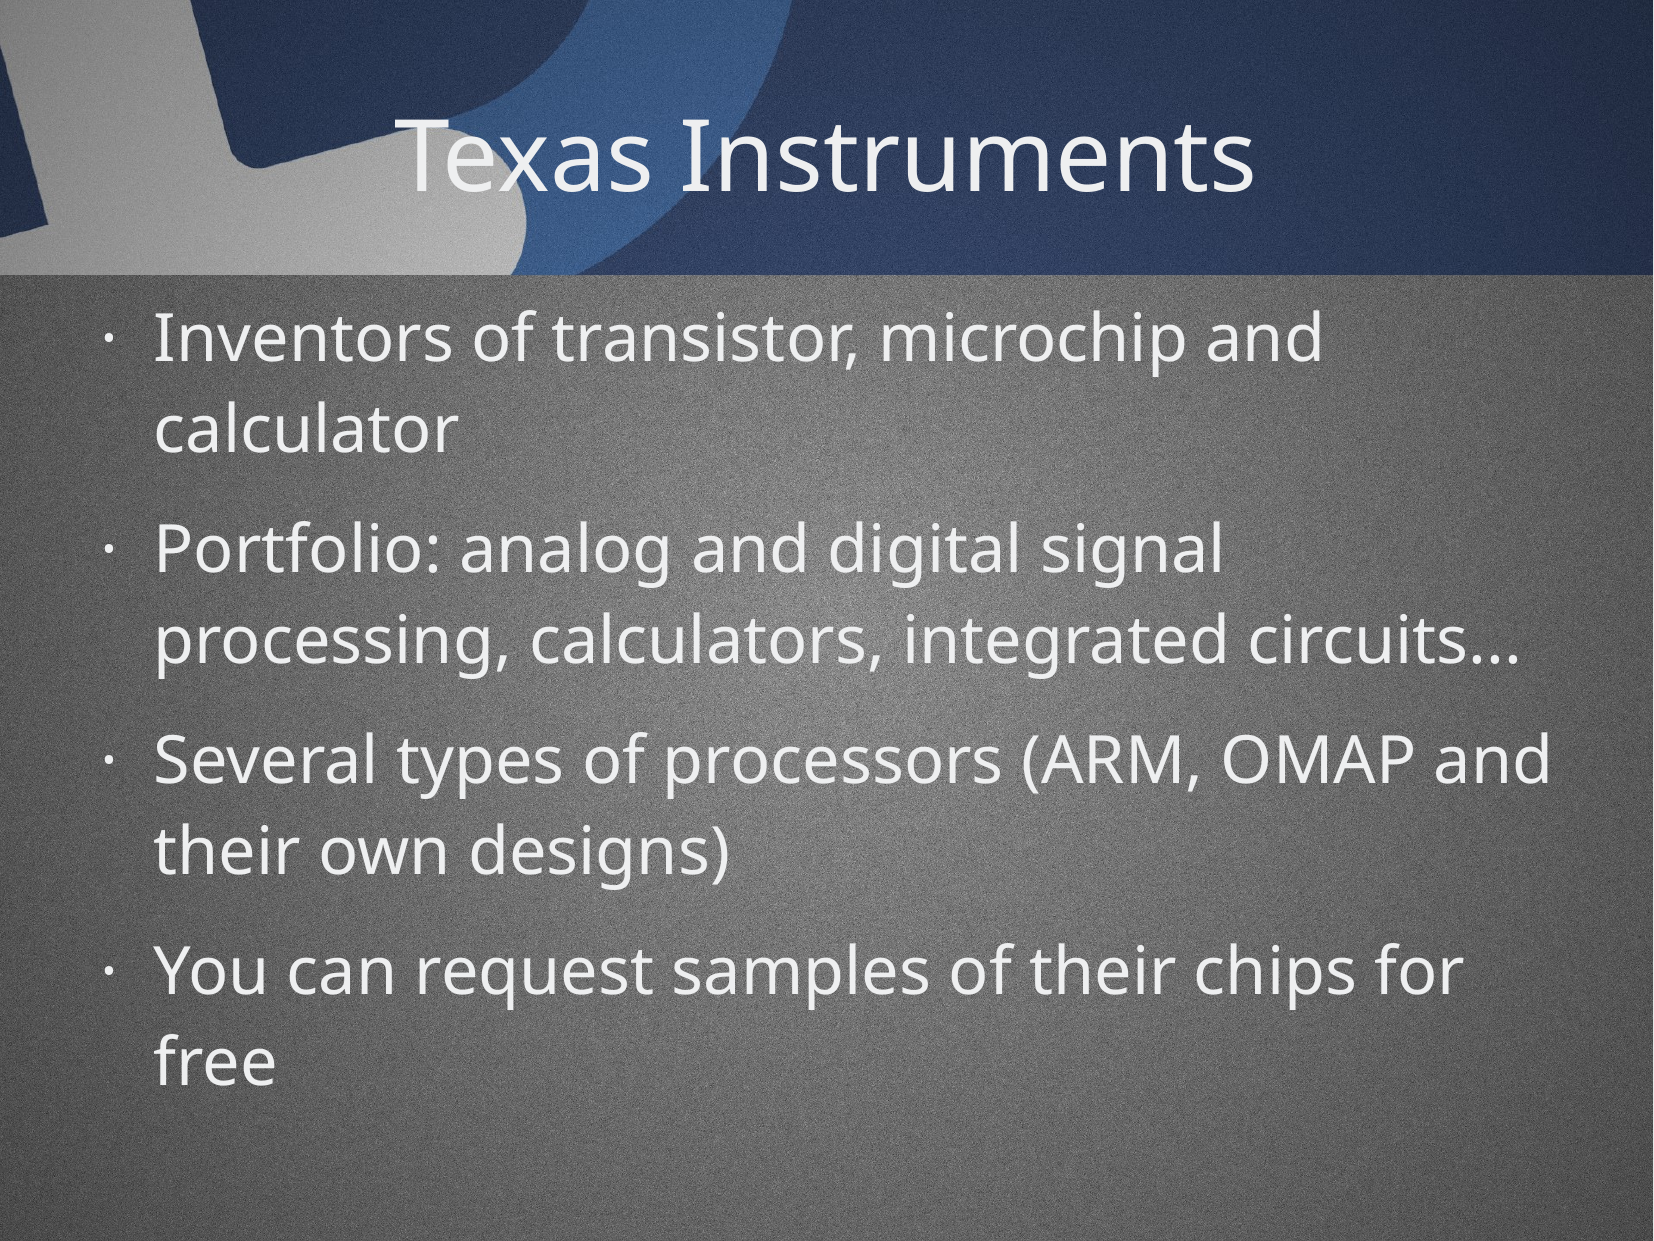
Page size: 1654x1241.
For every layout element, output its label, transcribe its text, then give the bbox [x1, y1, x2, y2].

picture [0, 0, 1654, 1241]
list Inventors of transistor, microchip and calculator Portfolio: analog and digital signal processing, calculators, integrated circuits... Several types of processors (ARM, OMAP and their own designs) You can request samples of their chips for free [82, 290, 1571, 1079]
title Texas Instruments [82, 49, 1571, 257]
